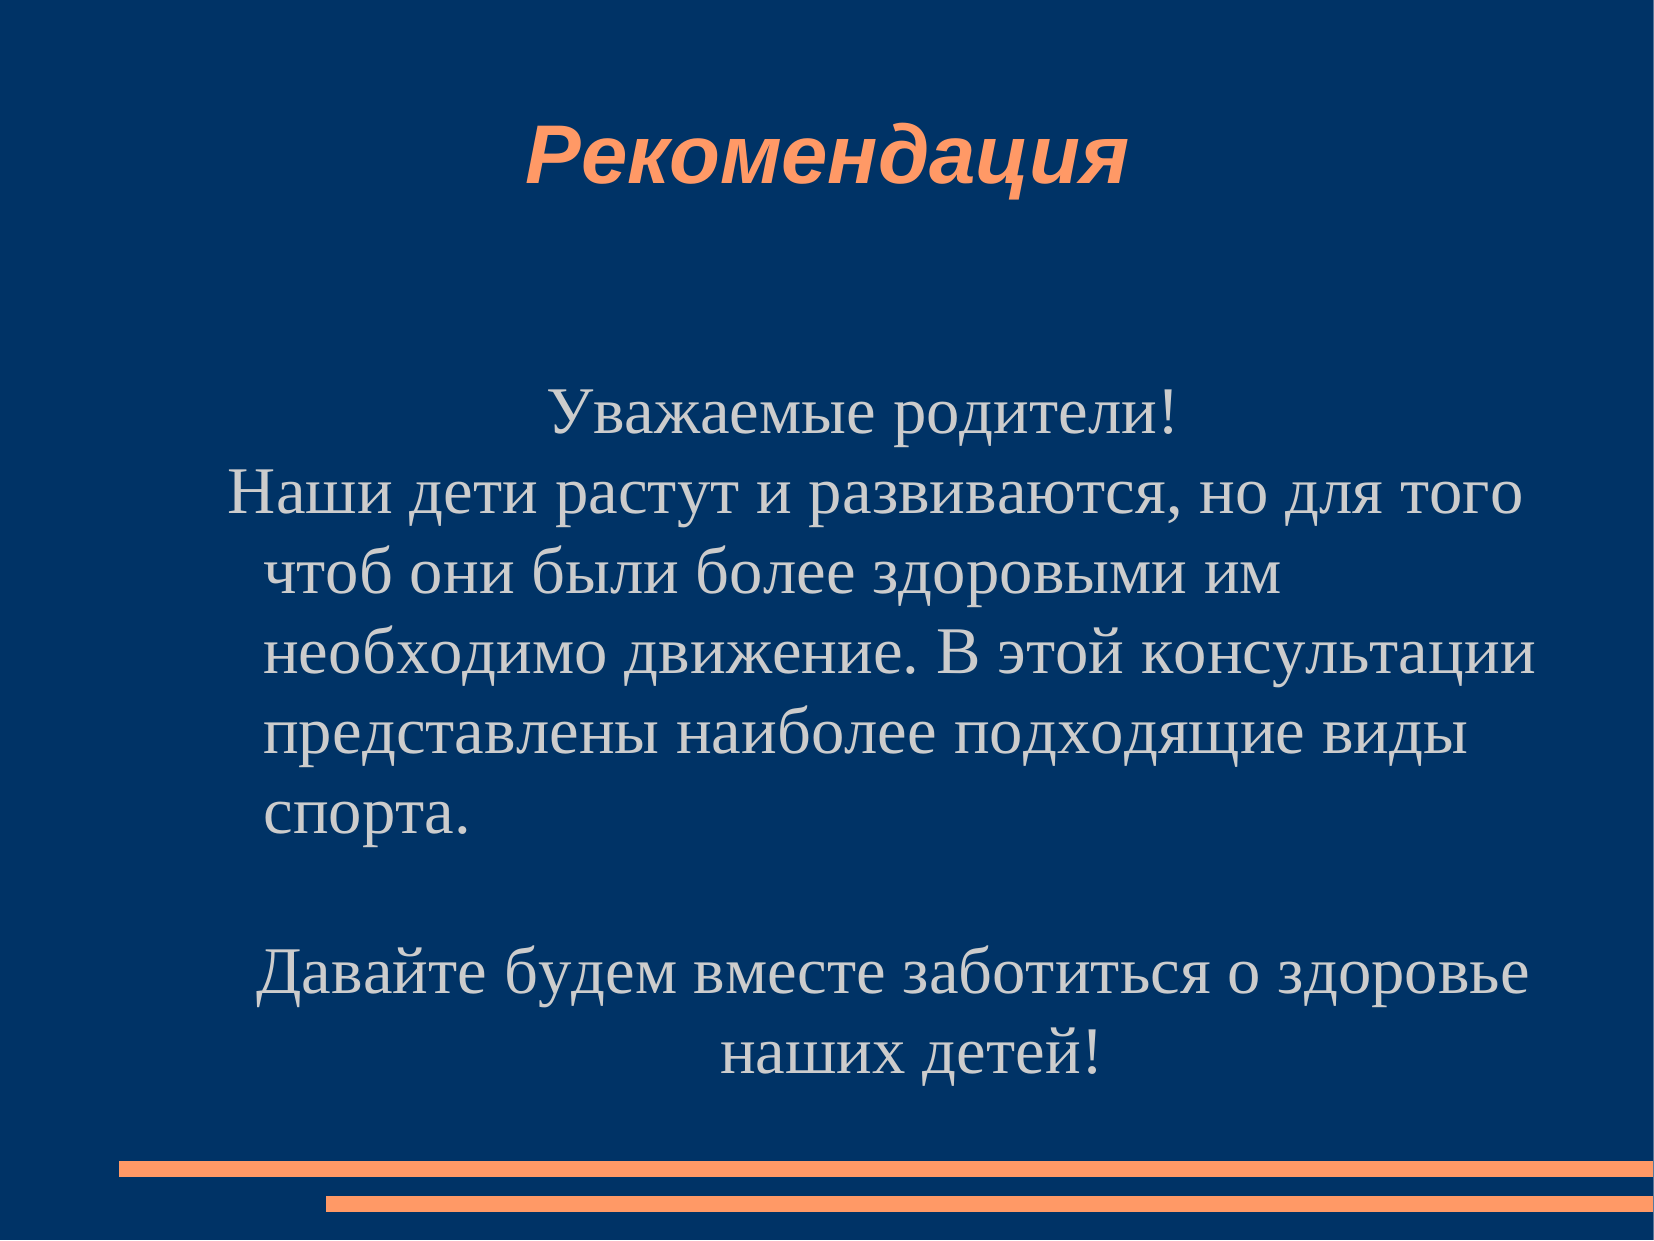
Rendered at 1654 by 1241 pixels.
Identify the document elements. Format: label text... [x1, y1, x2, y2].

subtitle Уважаемые родители! Наши дети растут и развиваются, но для того чтоб они были более здоровыми им необходимо движение. В этой консультации представлены наиболее подходящие виды спорта. Давайте будем вместе заботиться о здоровье наших детей! [121, 329, 1561, 1125]
title Рекомендация [121, 53, 1534, 247]
